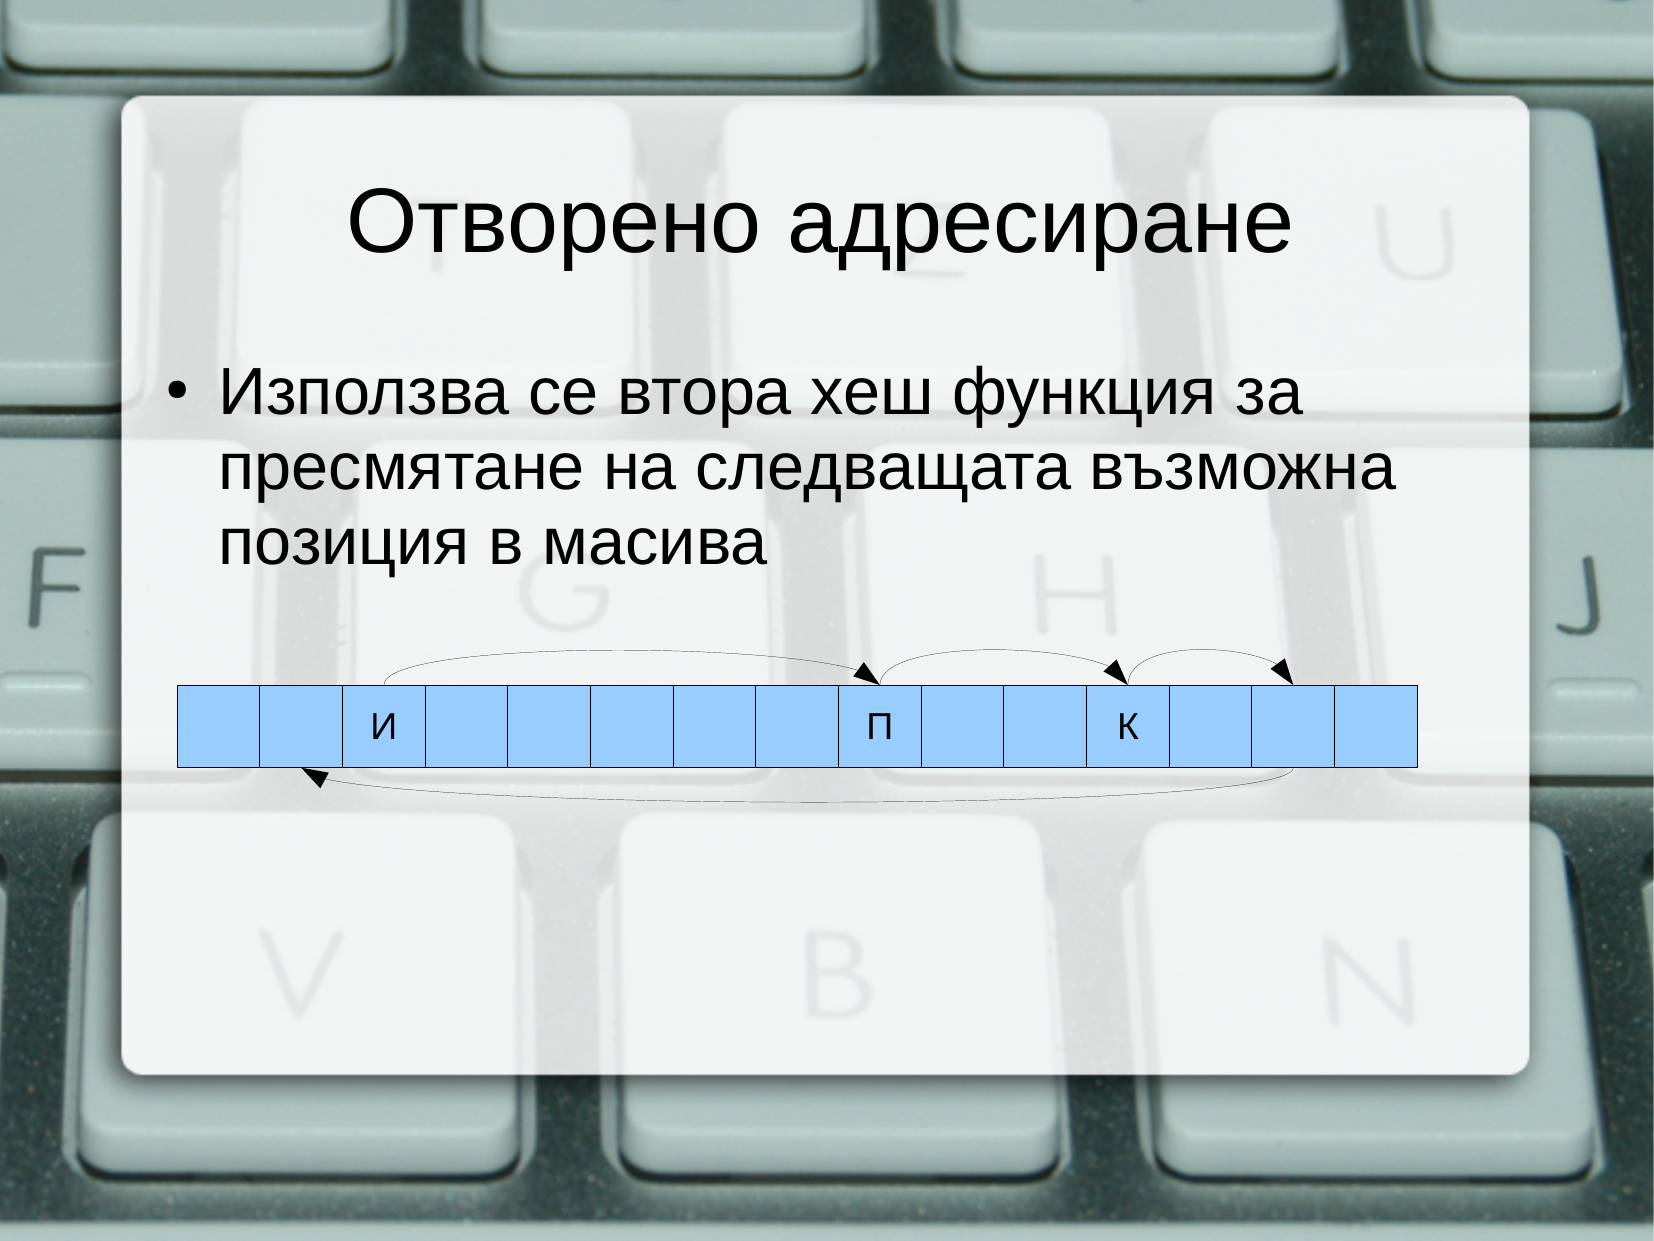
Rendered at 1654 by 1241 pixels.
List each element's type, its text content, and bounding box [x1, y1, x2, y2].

text_box К [1086, 685, 1169, 768]
text_box [177, 685, 342, 768]
text_box И [342, 685, 425, 768]
text_box [425, 685, 838, 768]
text_box [921, 685, 1086, 768]
text_box [1169, 685, 1418, 768]
text_box П [838, 685, 921, 768]
title Отворено адресиране [135, 117, 1506, 325]
picture [0, 0, 1654, 1241]
list Използва се втора хеш функция за пресмятане на следващата възможна позиция в масива [147, 354, 1506, 1074]
